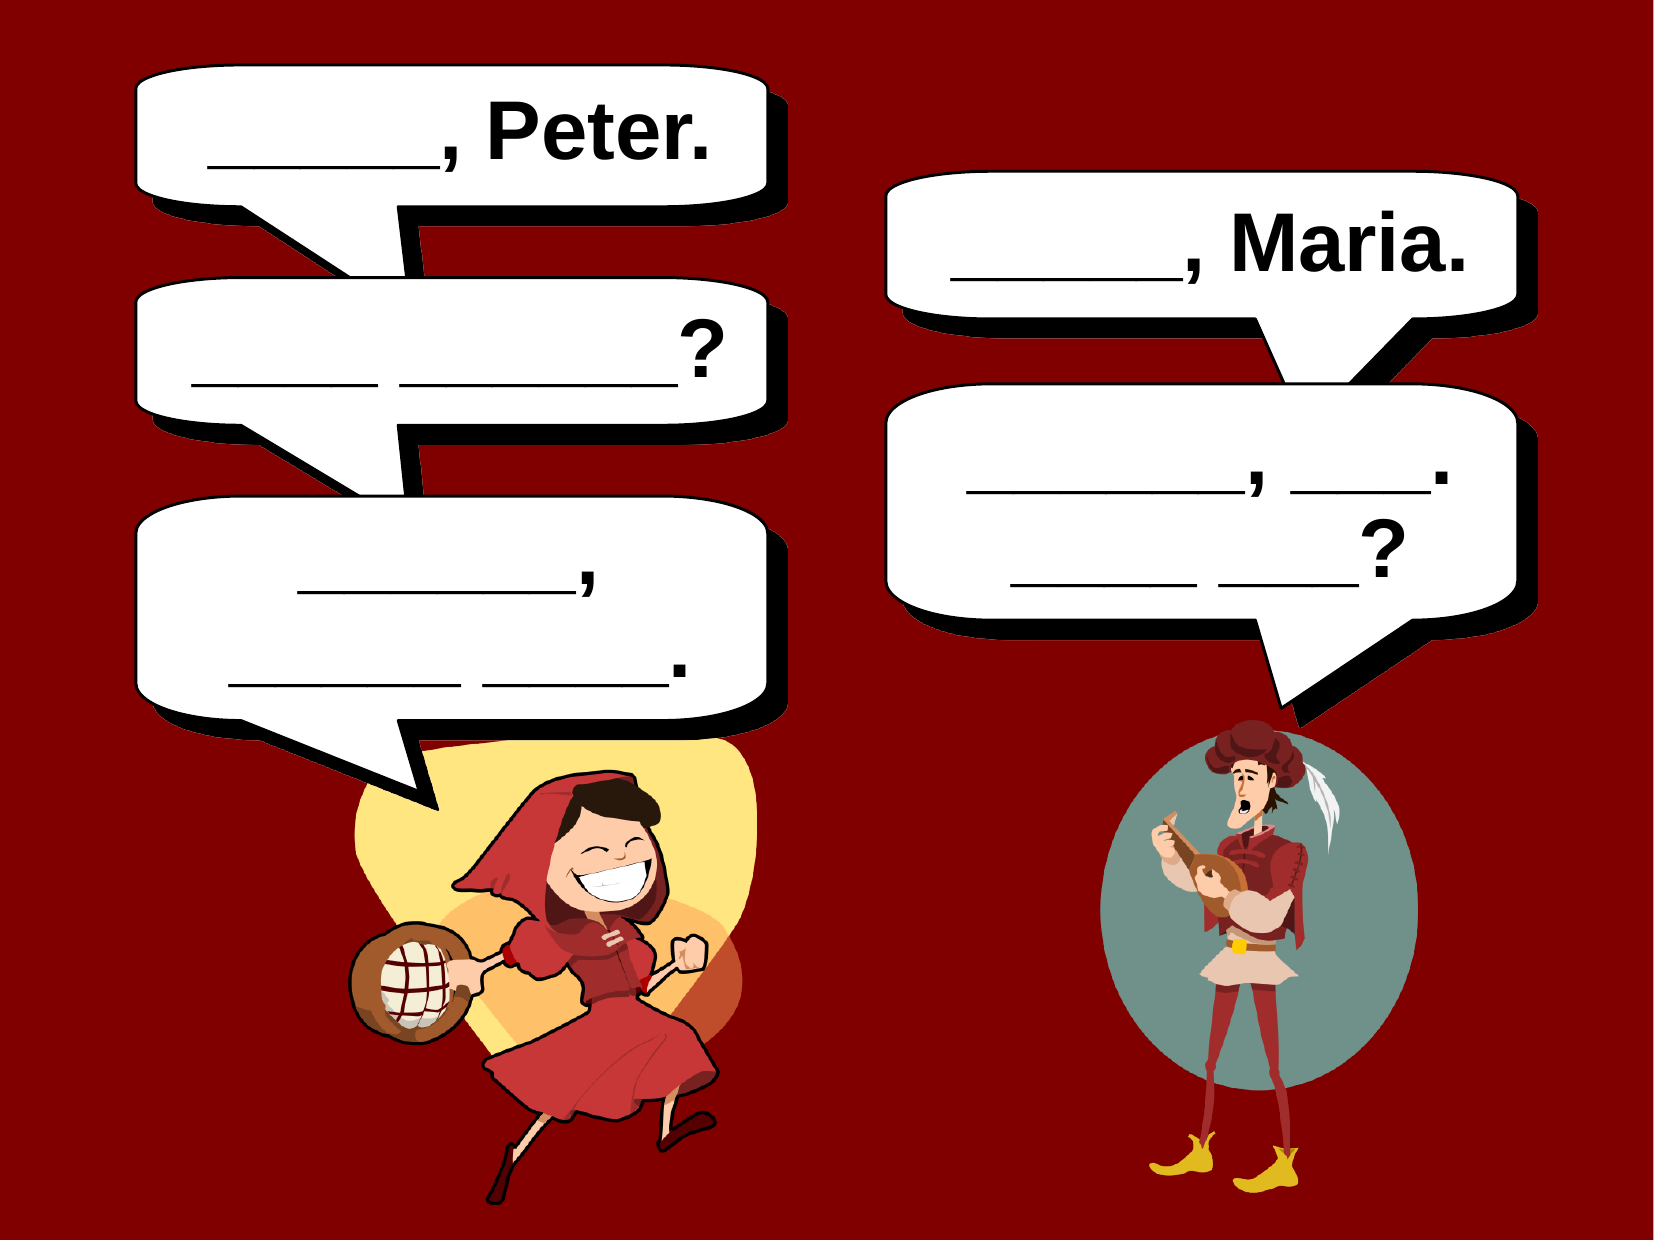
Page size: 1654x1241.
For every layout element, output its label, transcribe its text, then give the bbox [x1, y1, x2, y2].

picture [1100, 720, 1418, 1193]
text_box [1257, 626, 1404, 709]
text_box [135, 512, 153, 704]
text_box _____, Maria. [903, 188, 1518, 313]
text_box ______, ___. ____ ___? [903, 401, 1518, 626]
picture [348, 732, 757, 1205]
text_box ____ ______? [153, 295, 768, 432]
text_box [188, 432, 715, 501]
text_box [885, 171, 1513, 308]
text_box [904, 313, 1500, 401]
text_box [135, 64, 764, 415]
text_box [257, 727, 420, 792]
text_box ______, _____ ____. [153, 501, 768, 727]
text_box [885, 401, 903, 603]
text_box _____, Peter. [153, 76, 768, 195]
